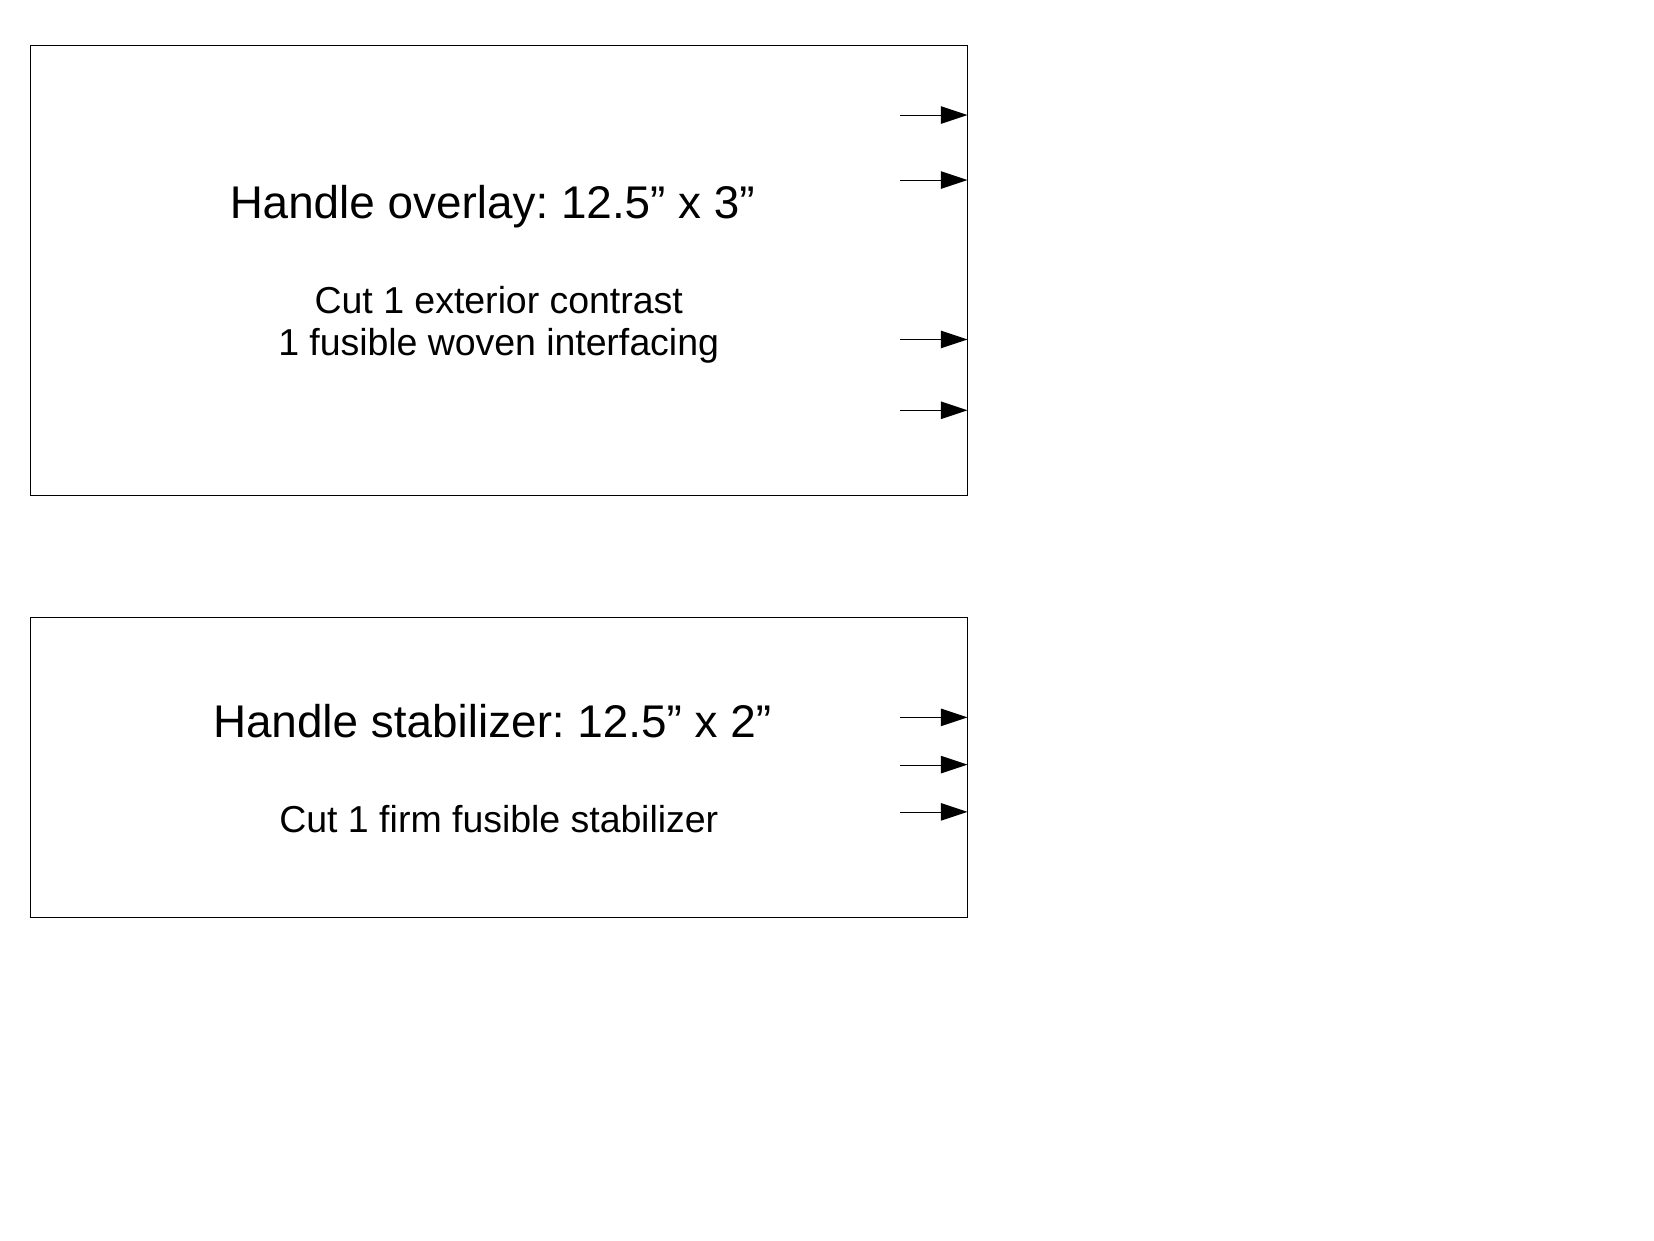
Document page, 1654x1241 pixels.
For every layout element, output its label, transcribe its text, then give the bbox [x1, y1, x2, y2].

text_box Handle stabilizer: 12.5” x 2” Cut 1 firm fusible stabilizer [30, 617, 968, 918]
text_box Handle overlay: 12.5” x 3” Cut 1 exterior contrast 1 fusible woven interfacing [30, 45, 968, 496]
